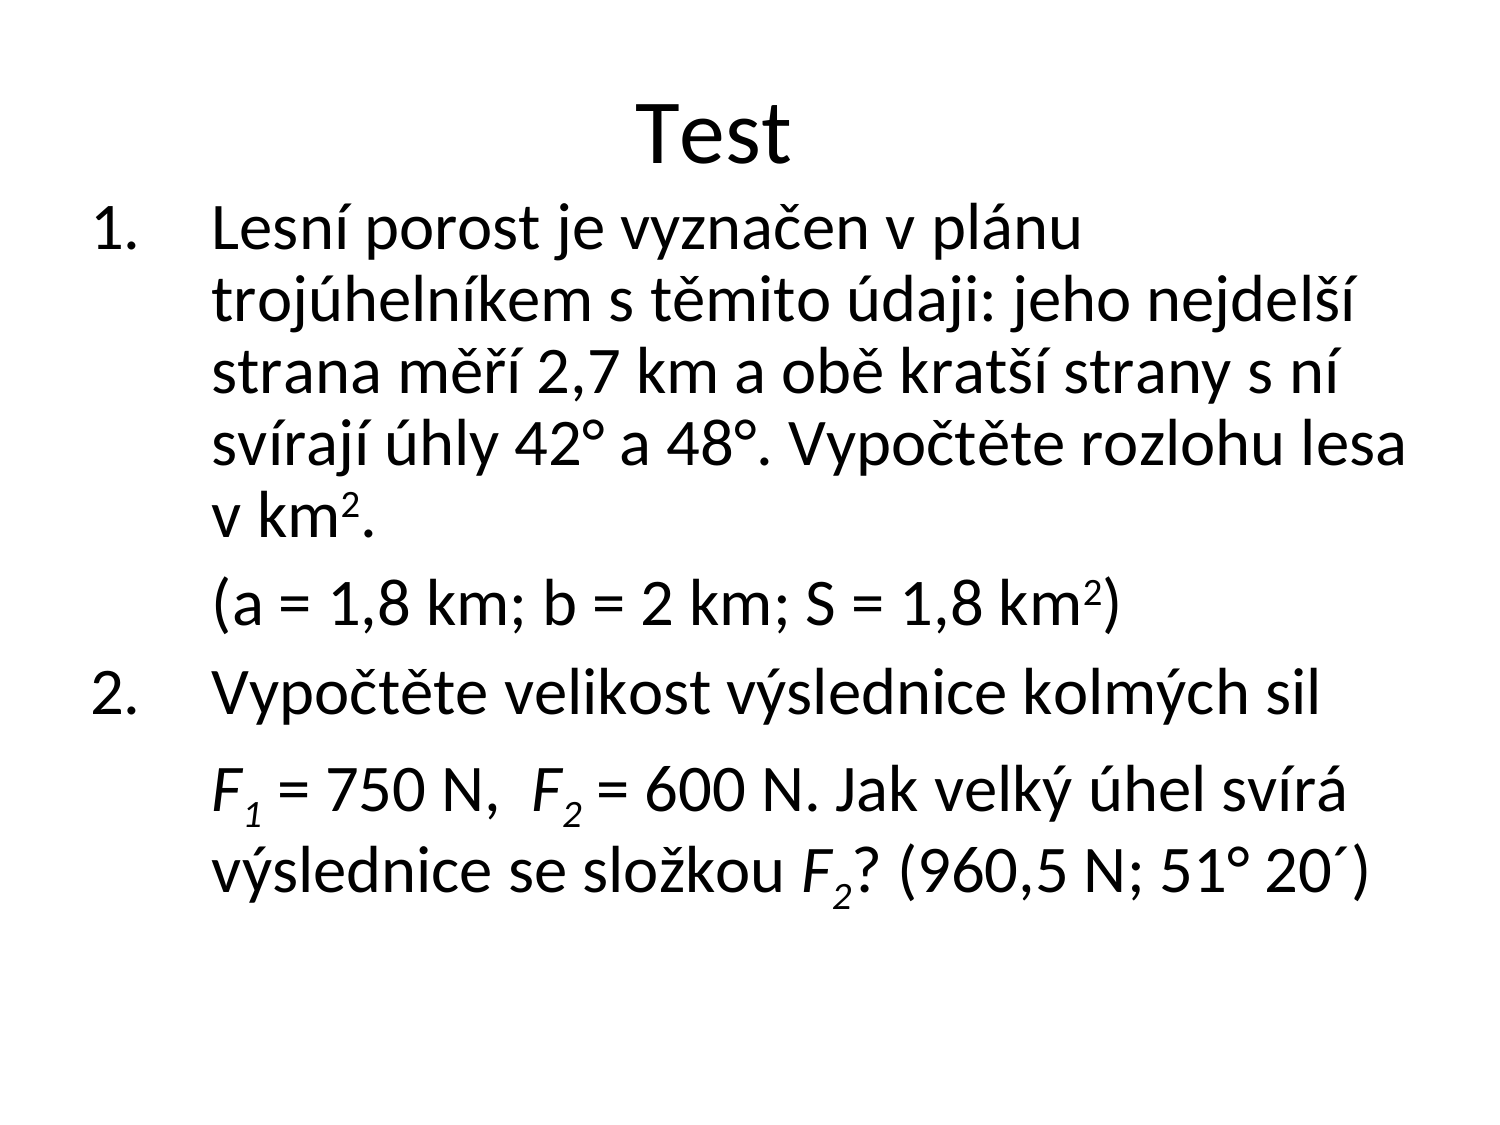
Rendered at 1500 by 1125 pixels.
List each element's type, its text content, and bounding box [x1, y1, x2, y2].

list Lesní porost je vyznačen v plánu trojúhelníkem s těmito údaji: jeho nejdelší strana měří 2,7 km a obě kratší strany s ní svírají úhly 42° a 48°. Vypočtěte rozlohu lesa v km2. (a = 1,8 km; b = 2 km; S = 1,8 km2) Vypočtěte velikost výslednice kolmých sil F1 = 750 N, F2 = 600 N. Jak velký úhel svírá výslednice se složkou F2? (960,5 N; 51° 20´) [75, 184, 1426, 1006]
title Test [75, 45, 1353, 184]
